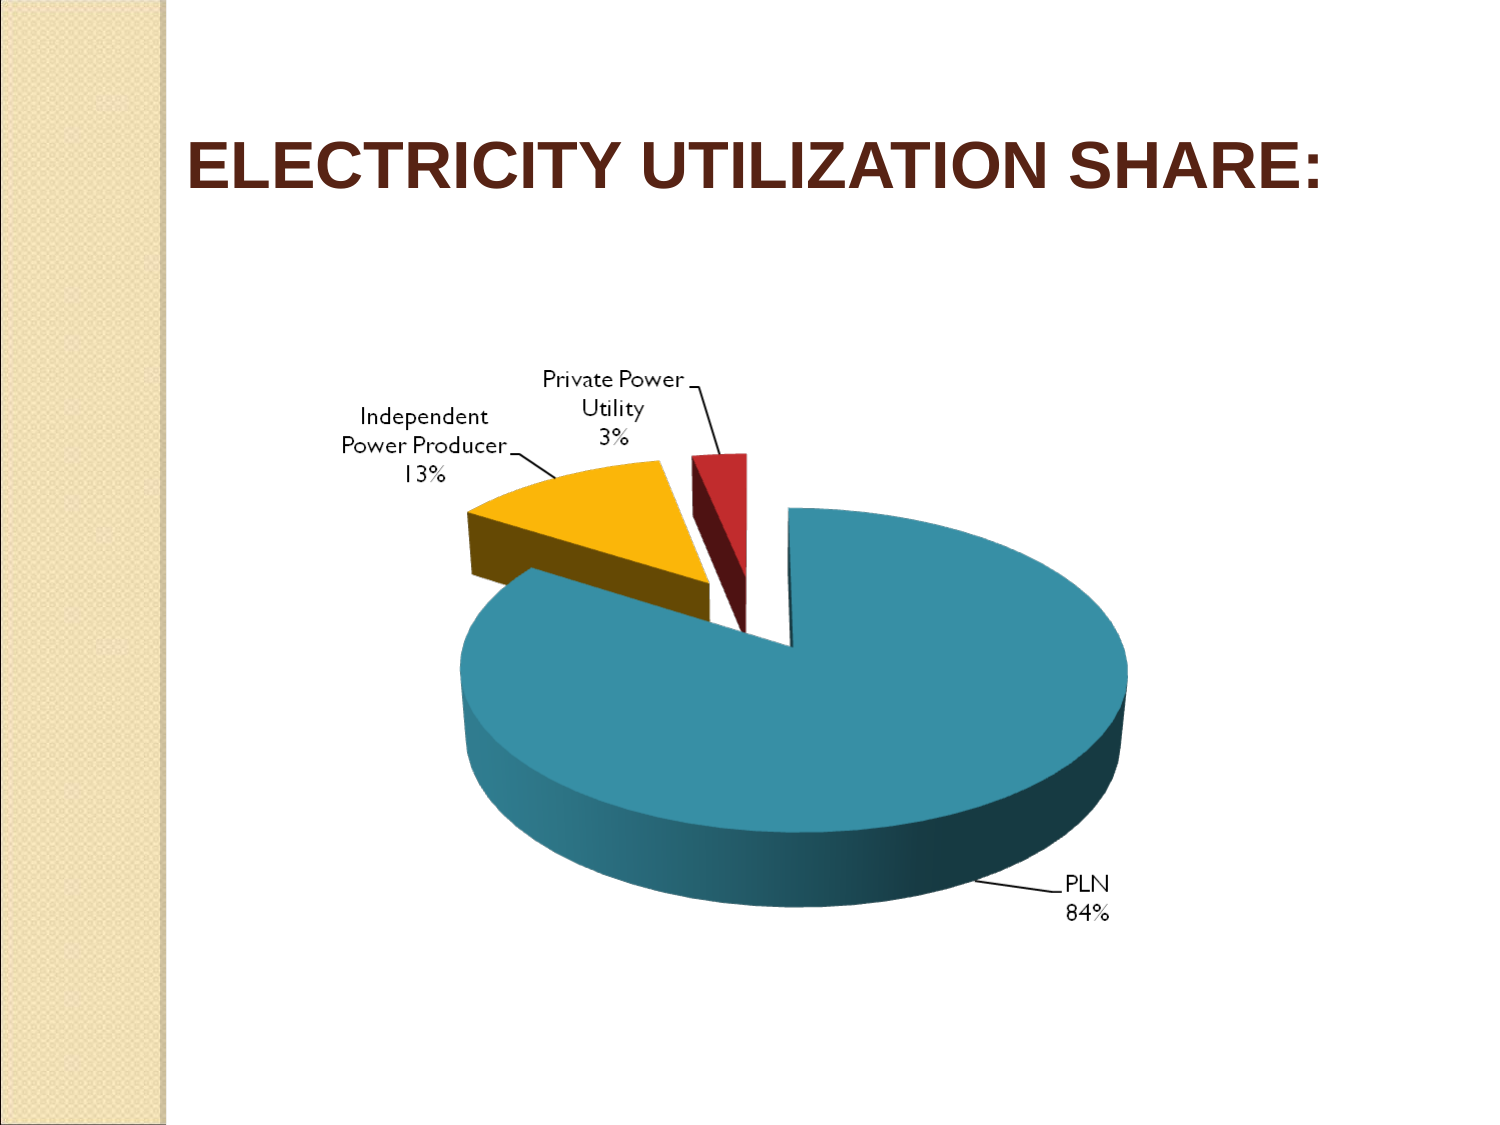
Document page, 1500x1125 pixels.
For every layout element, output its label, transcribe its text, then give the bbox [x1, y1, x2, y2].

picture [253, 356, 1254, 1024]
title ELECTRICITY UTILIZATION SHARE: [171, 67, 1402, 256]
picture [0, 0, 166, 1125]
